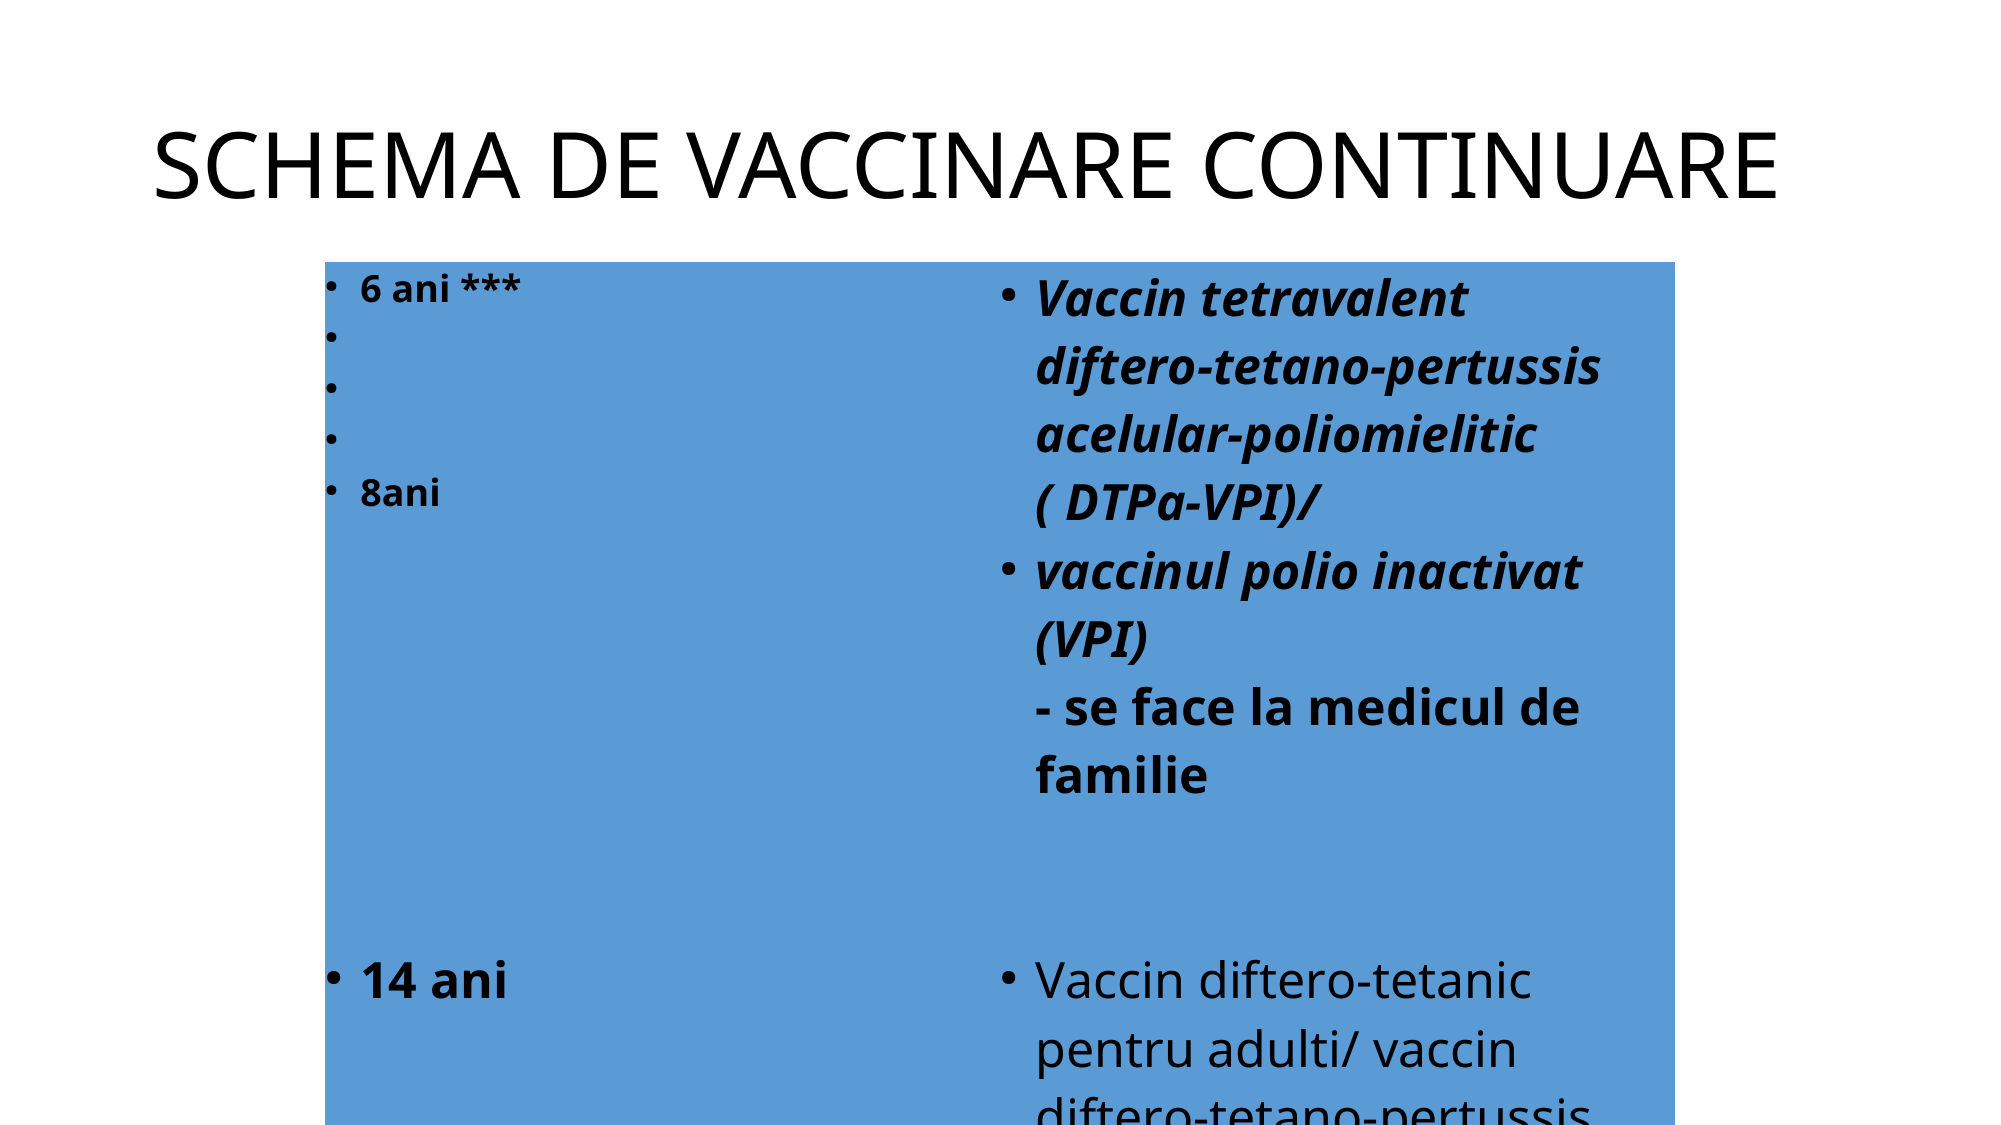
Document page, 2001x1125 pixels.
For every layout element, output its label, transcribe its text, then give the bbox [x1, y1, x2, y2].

table_cell Vaccin diftero-tetanic pentru adulti/ vaccin diftero-tetano-pertussis acelular - se face la medicul de familie [1000, 945, 1675, 1125]
table_cell 14 ani [325, 945, 1000, 1125]
title SCHEMA DE VACCINARE CONTINUARE [137, 59, 1863, 278]
table_header 6 ani *** 8ani [325, 262, 1000, 945]
table_header Vaccin tetravalent diftero-tetano-pertussis acelular-poliomielitic ( DTPa-VPI)/ vaccinul polio inactivat (VPI) - se face la medicul de familie [1000, 262, 1675, 945]
